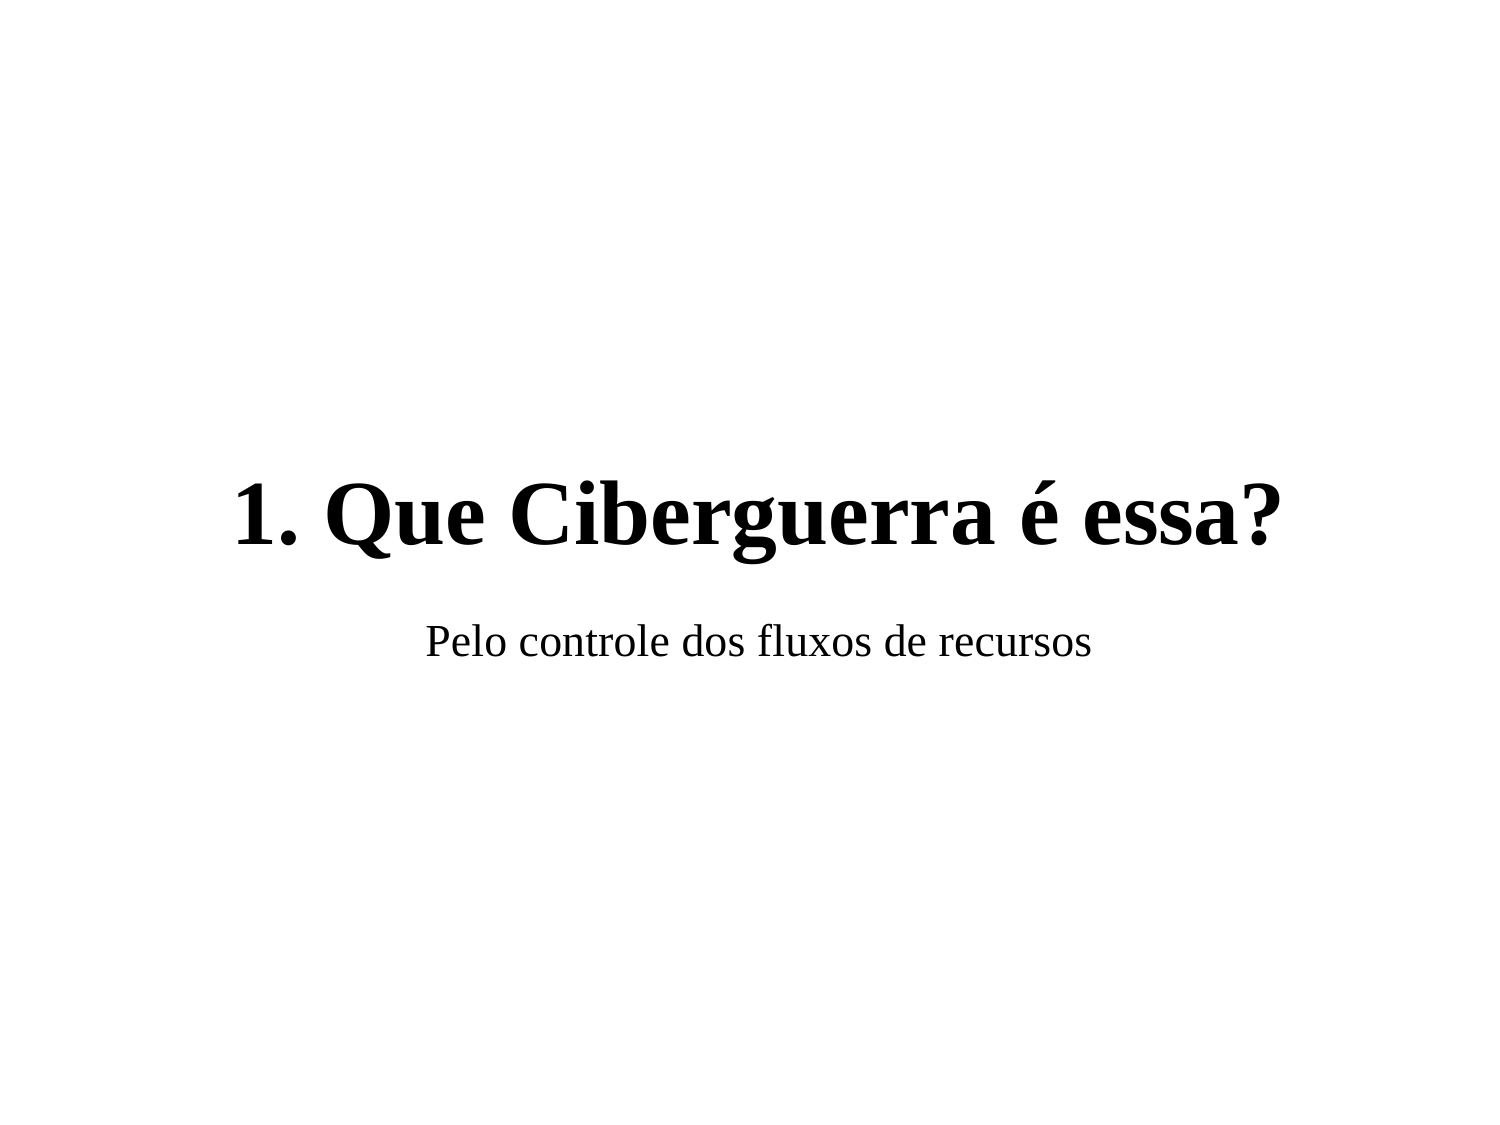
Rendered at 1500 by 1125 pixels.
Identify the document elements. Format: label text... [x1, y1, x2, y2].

title 1. Que Ciberguerra é essa? Pelo controle dos fluxos de recursos [95, 437, 1424, 692]
